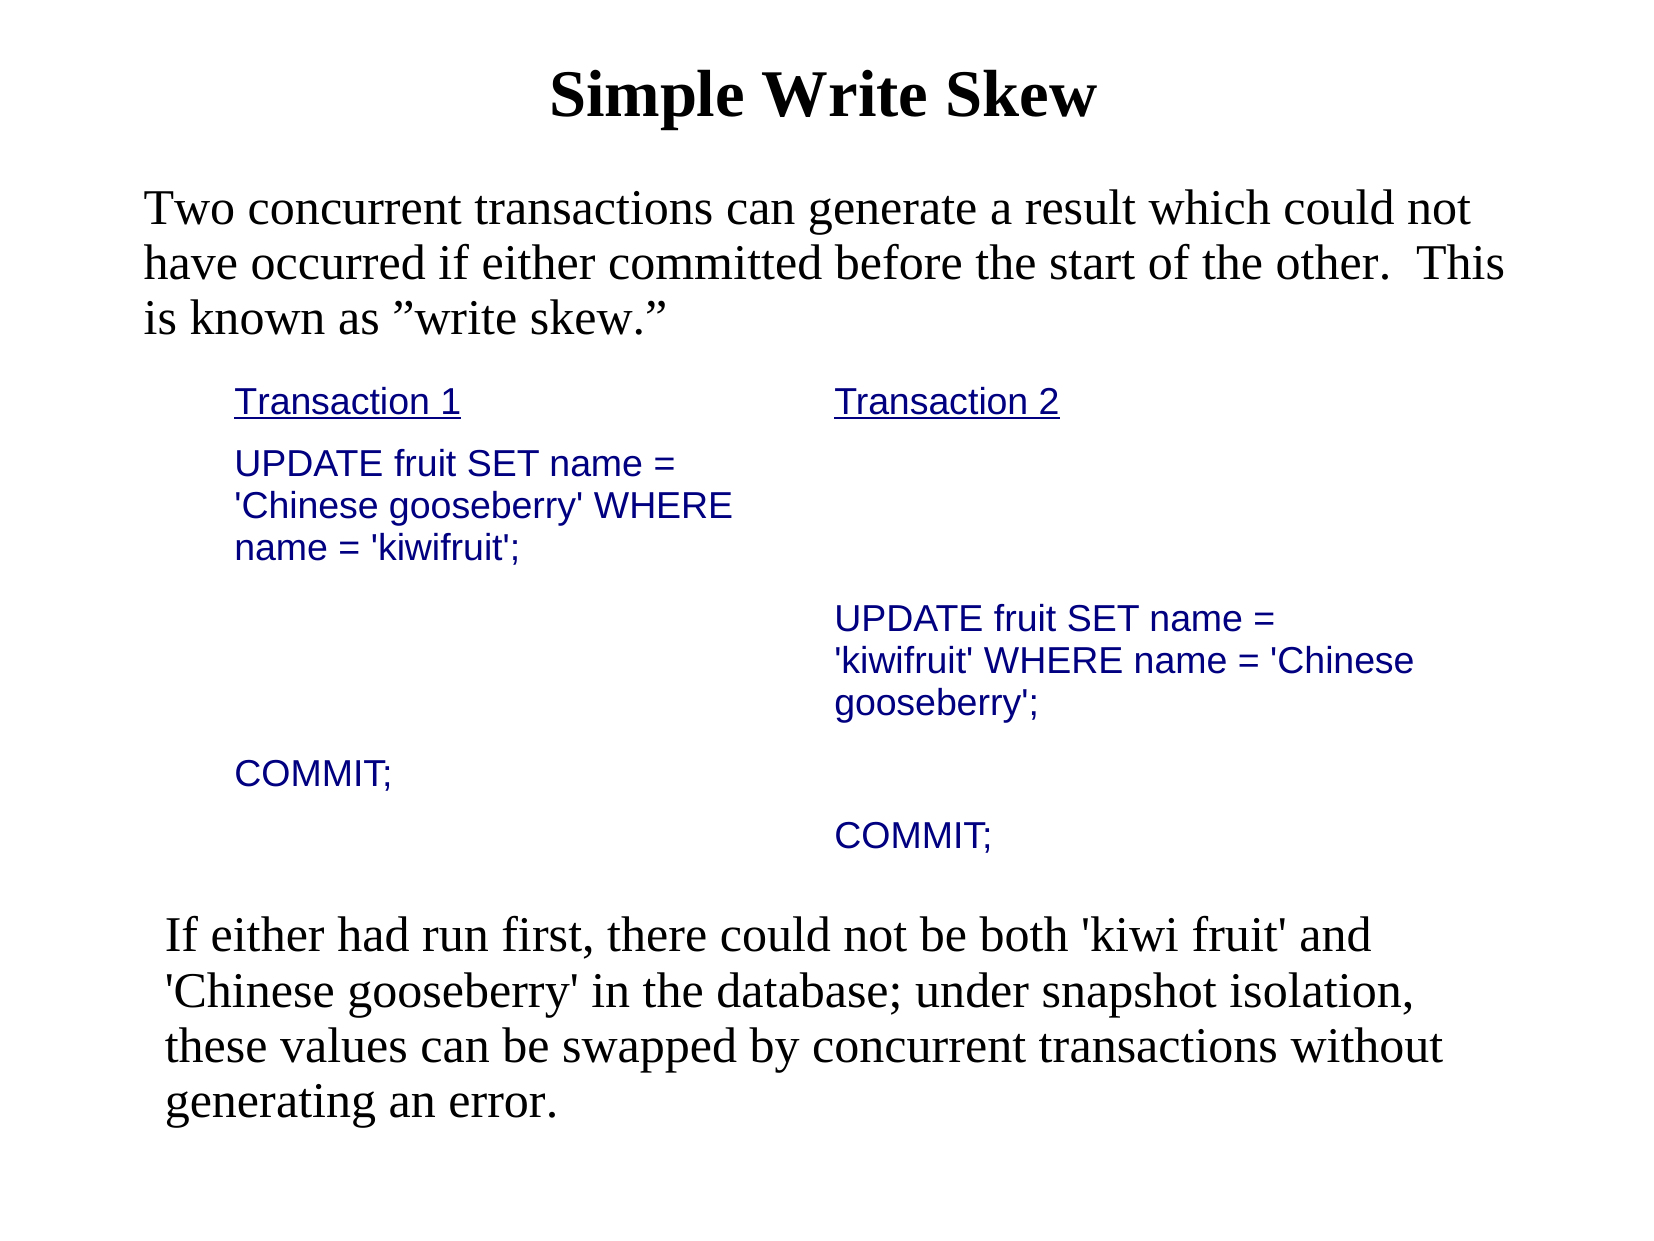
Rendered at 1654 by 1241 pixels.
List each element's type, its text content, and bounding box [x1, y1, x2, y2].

table_cell UPDATE fruit SET name = 'Chinese gooseberry' WHERE name = 'kiwifruit'; [228, 437, 828, 592]
table_cell [828, 437, 1428, 592]
table_cell [228, 808, 828, 870]
table_cell [828, 747, 1428, 808]
table_cell COMMIT; [228, 747, 828, 808]
table_header Transaction 2 [828, 375, 1428, 437]
table_cell UPDATE fruit SET name = 'kiwifruit' WHERE name = 'Chinese gooseberry'; [828, 592, 1428, 747]
table_cell [228, 592, 828, 747]
title Simple Write Skew [112, 37, 1535, 151]
subtitle Two concurrent transactions can generate a result which could not have occurred if either committed before the start of the other. This is known as ”write skew.” [143, 150, 1538, 376]
text_box If either had run first, there could not be both 'kiwi fruit' and 'Chinese gooseberry' in the database; under snapshot isolation, these values can be swapped by concurrent transactions without generating an error. [150, 900, 1538, 1163]
table_cell COMMIT; [828, 808, 1428, 870]
table_header Transaction 1 [228, 375, 828, 437]
